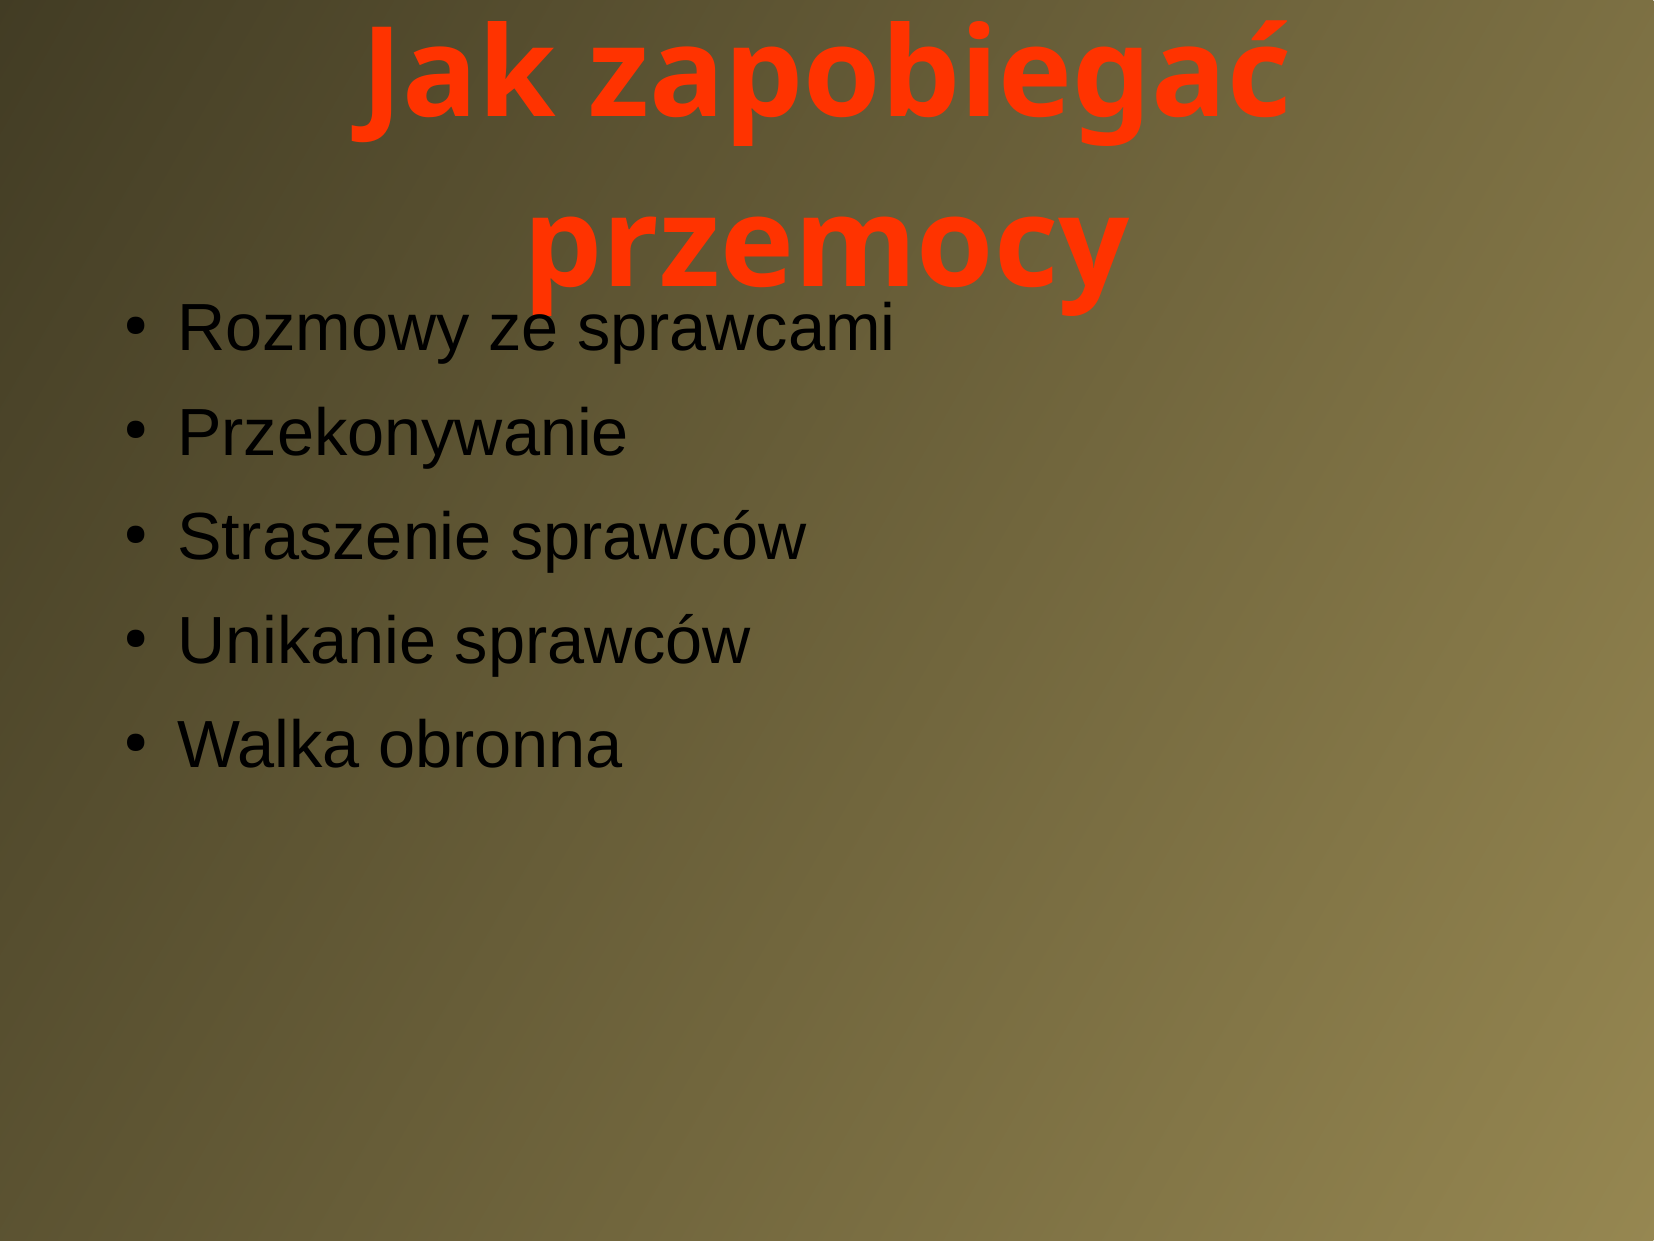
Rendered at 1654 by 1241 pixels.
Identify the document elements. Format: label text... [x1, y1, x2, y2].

title Jak zapobiegać przemocy [82, 49, 1571, 257]
list Rozmowy ze sprawcami Przekonywanie Straszenie sprawców Unikanie sprawców Walka obronna [106, 290, 1595, 1010]
